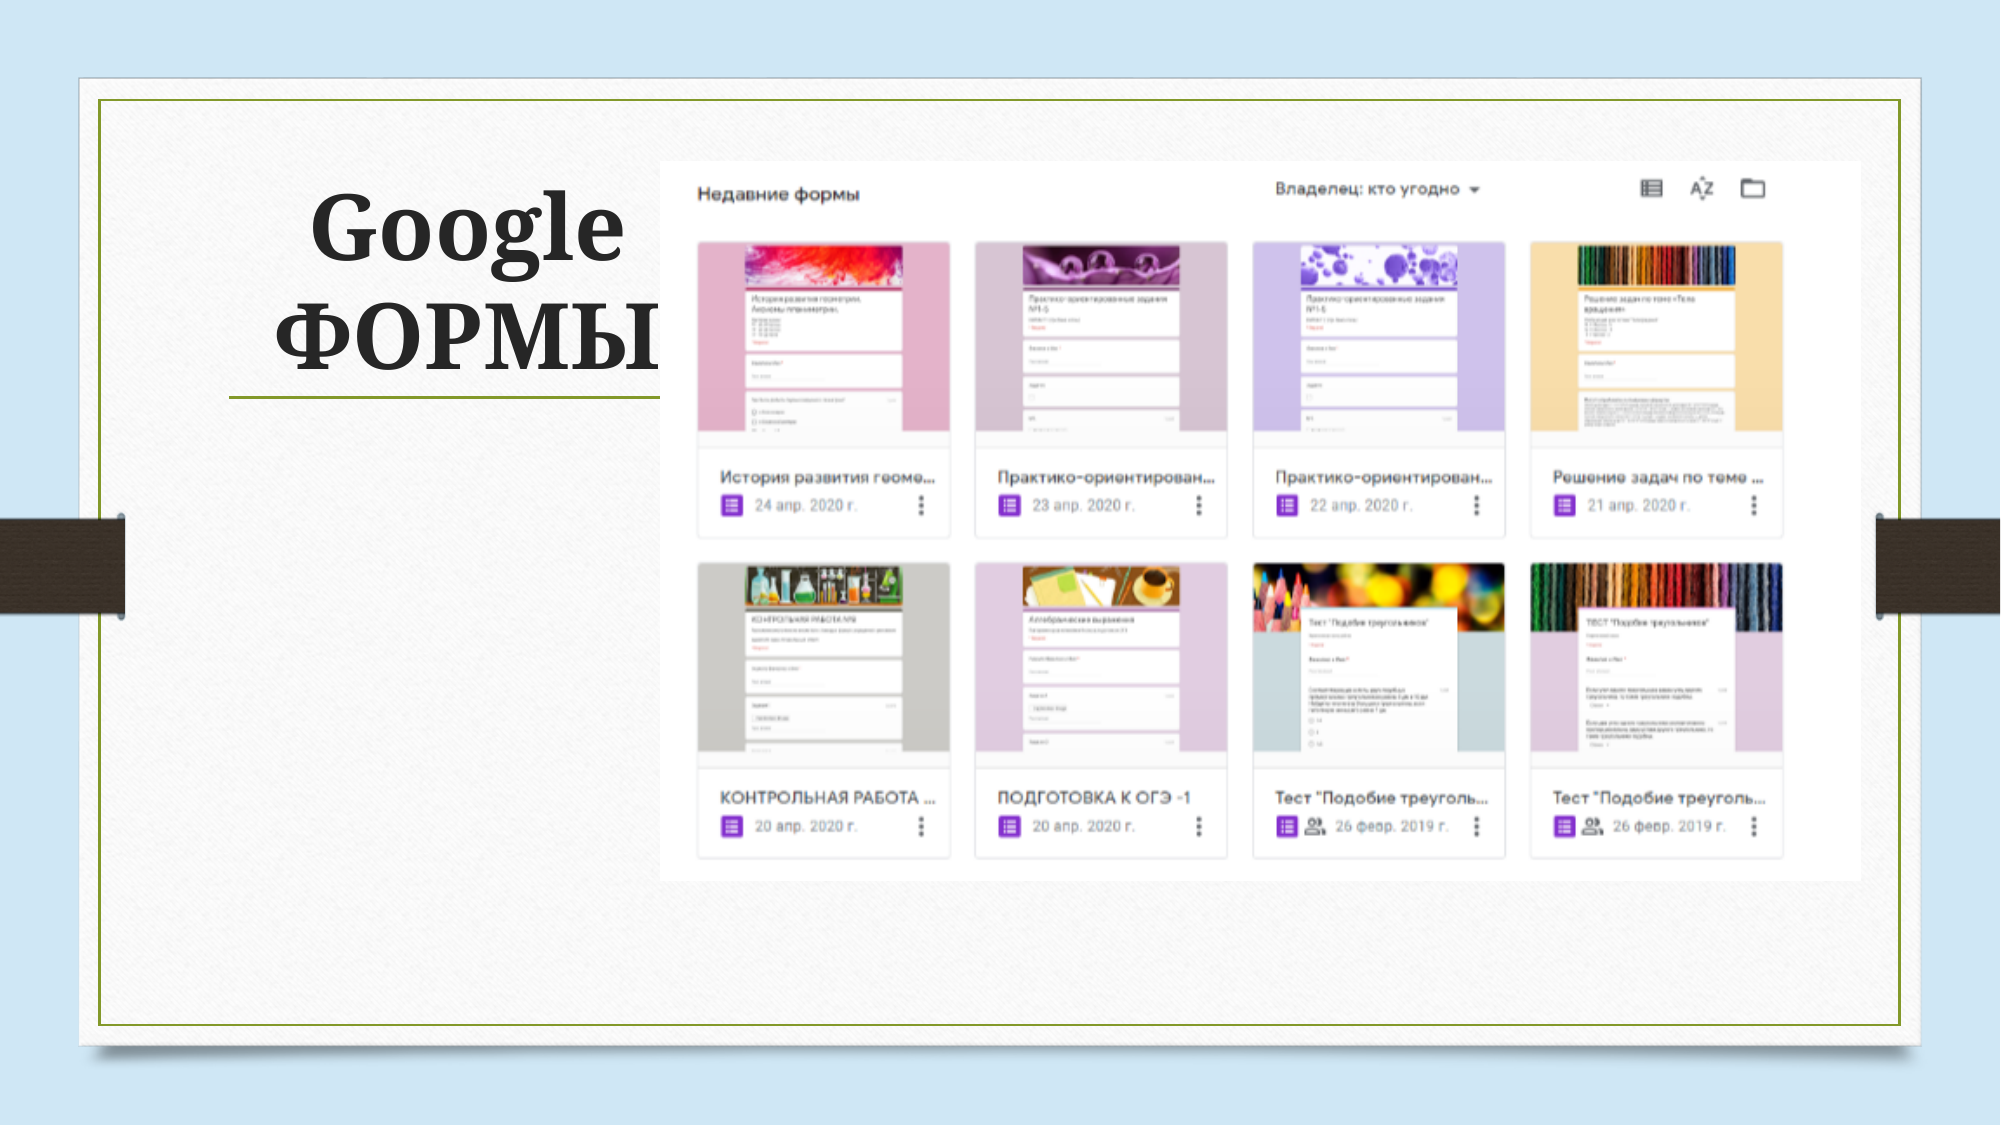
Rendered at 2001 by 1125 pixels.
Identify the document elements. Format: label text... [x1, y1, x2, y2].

picture [0, 0, 2001, 1125]
title Google ФОРМЫ [212, 161, 660, 332]
